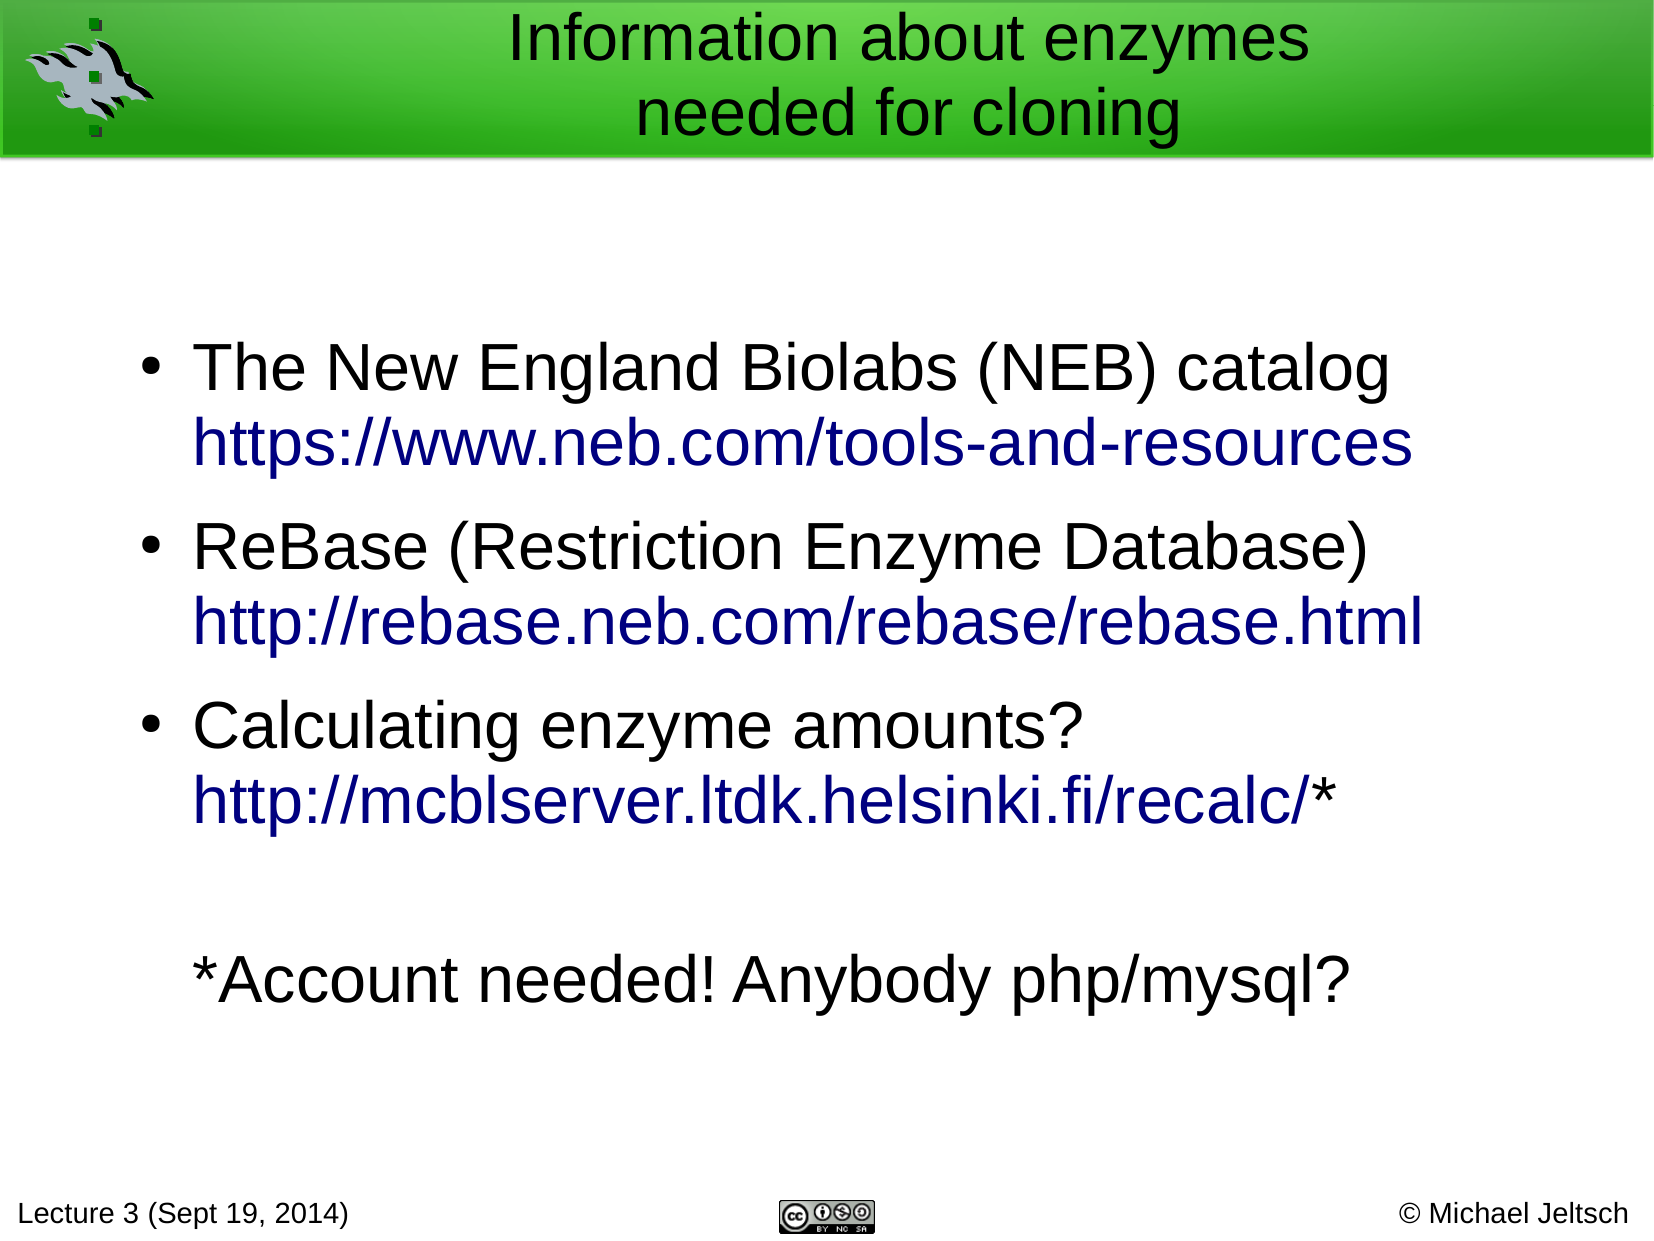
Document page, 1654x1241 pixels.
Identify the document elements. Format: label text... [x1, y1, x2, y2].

picture [779, 1200, 875, 1234]
list The New England Biolabs (NEB) cataloghttps://www.neb.com/tools-and-resources ReBase (Restriction Enzyme Database) http://rebase.neb.com/rebase/rebase.html Calculating enzyme amounts? http://mcblserver.ltdk.helsinki.fi/recalc/* *Account needed! Anybody php/mysql? [121, 330, 1610, 1050]
title Information about enzymes needed for cloning [289, 0, 1531, 150]
